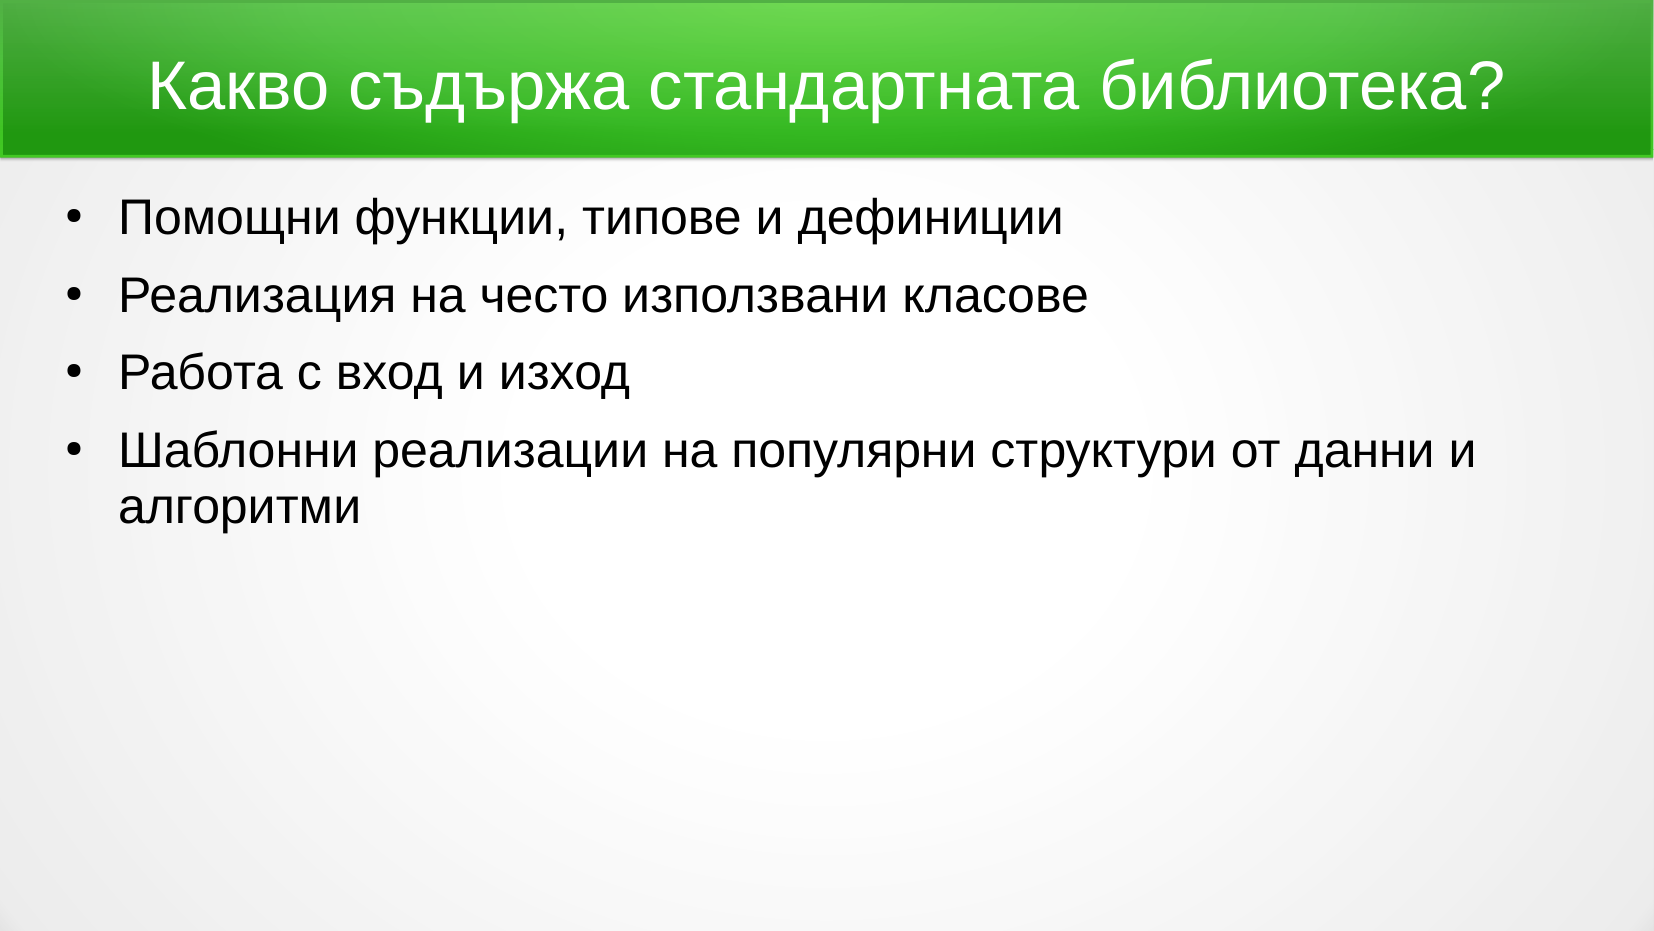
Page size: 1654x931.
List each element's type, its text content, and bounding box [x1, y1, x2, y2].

list Помощни функции, типове и дефиниции Реализация на често използвани класове Работа с вход и изход Шаблонни реализации на популярни структури от данни и алгоритми [47, 188, 1595, 886]
title Какво съдържа стандартната библиотека? [82, 37, 1571, 135]
